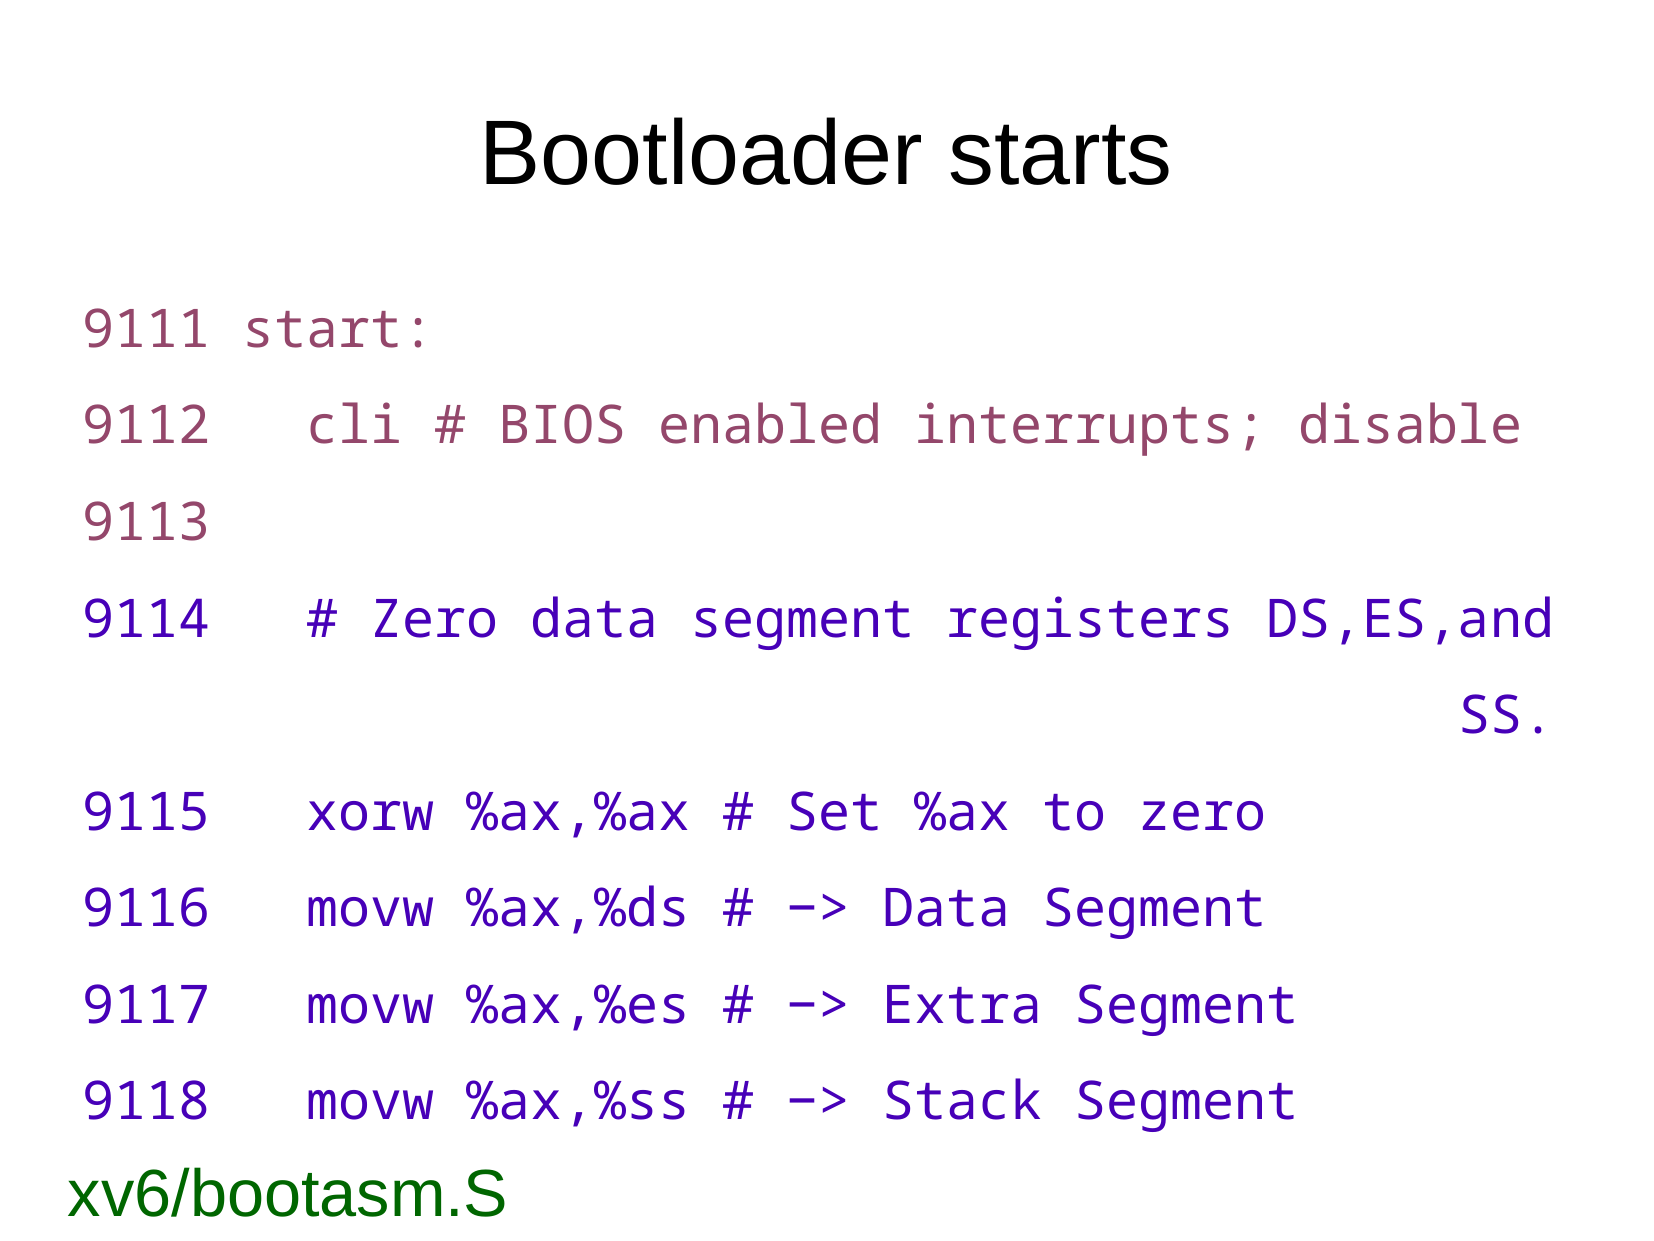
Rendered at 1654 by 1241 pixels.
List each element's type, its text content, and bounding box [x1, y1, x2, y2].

text_box xv6/bootasm.S [53, 1148, 638, 1238]
list 9111 start: 9112 cli # BIOS enabled interrupts; disable 9113 9114 # Zero data segment registers DS,ES,and SS. 9115 xorw %ax,%ax # Set %ax to zero 9116 movw %ax,%ds # −> Data Segment 9117 movw %ax,%es # −> Extra Segment 9118 movw %ax,%ss # −> Stack Segment [82, 290, 1571, 1163]
title Bootloader starts [82, 49, 1571, 257]
